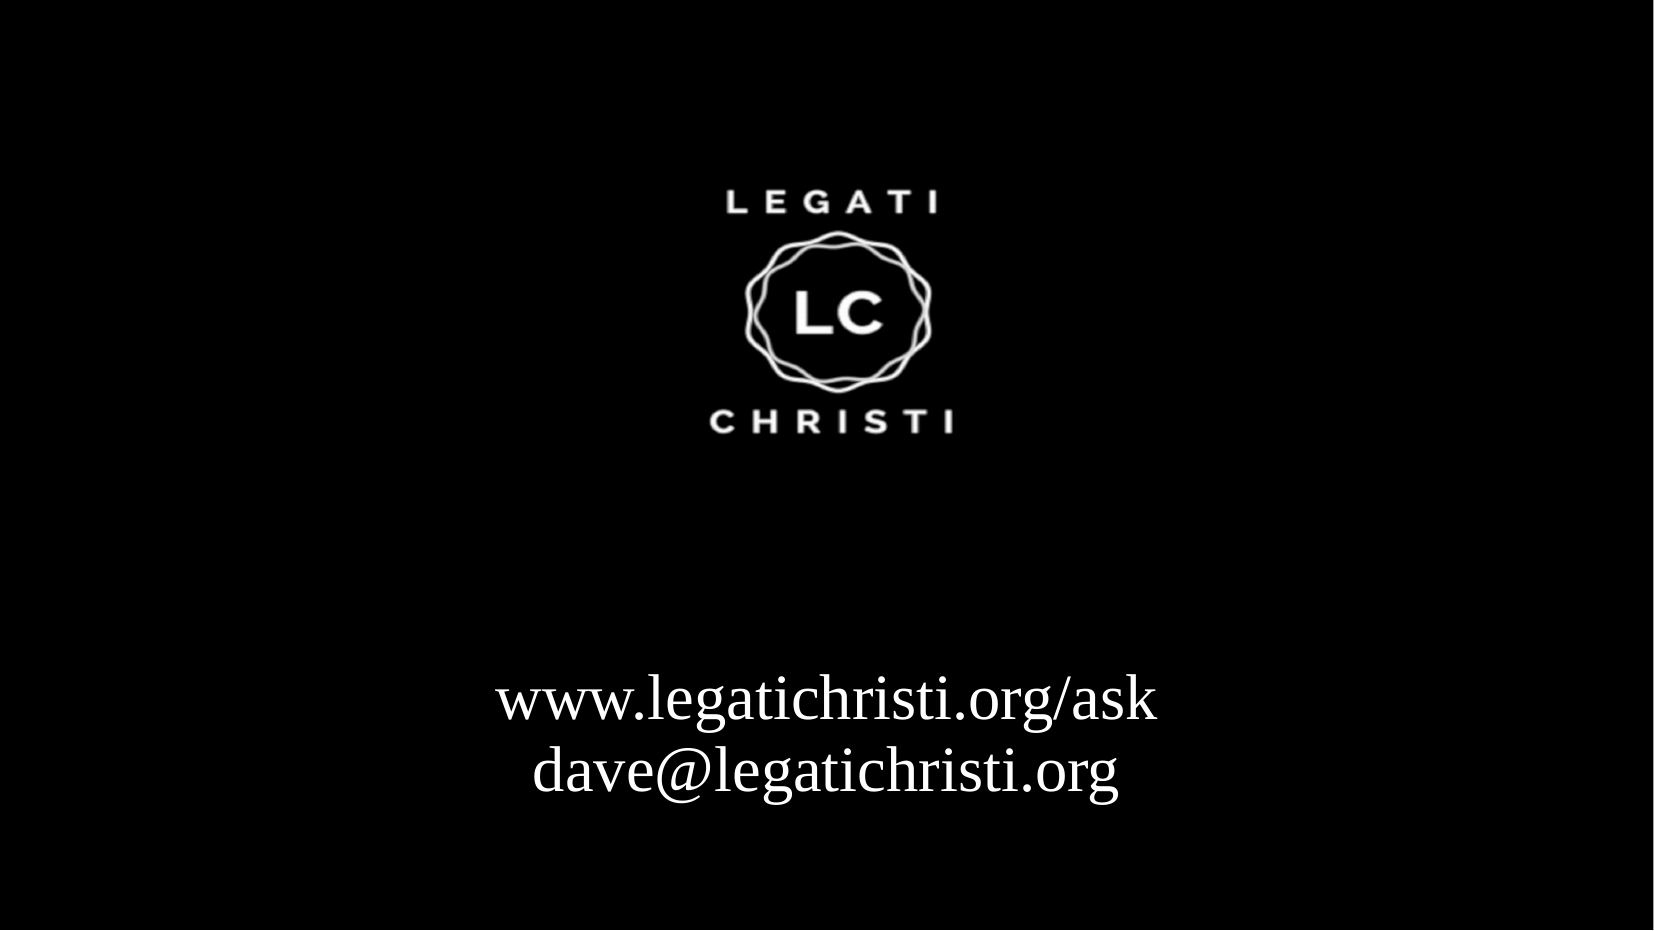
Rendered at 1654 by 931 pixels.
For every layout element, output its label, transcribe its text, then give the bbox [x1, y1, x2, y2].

title Dave Gilmore www.legatichristi.org/ask dave@legatichristi.org [82, 583, 1571, 812]
picture [463, 29, 1214, 657]
